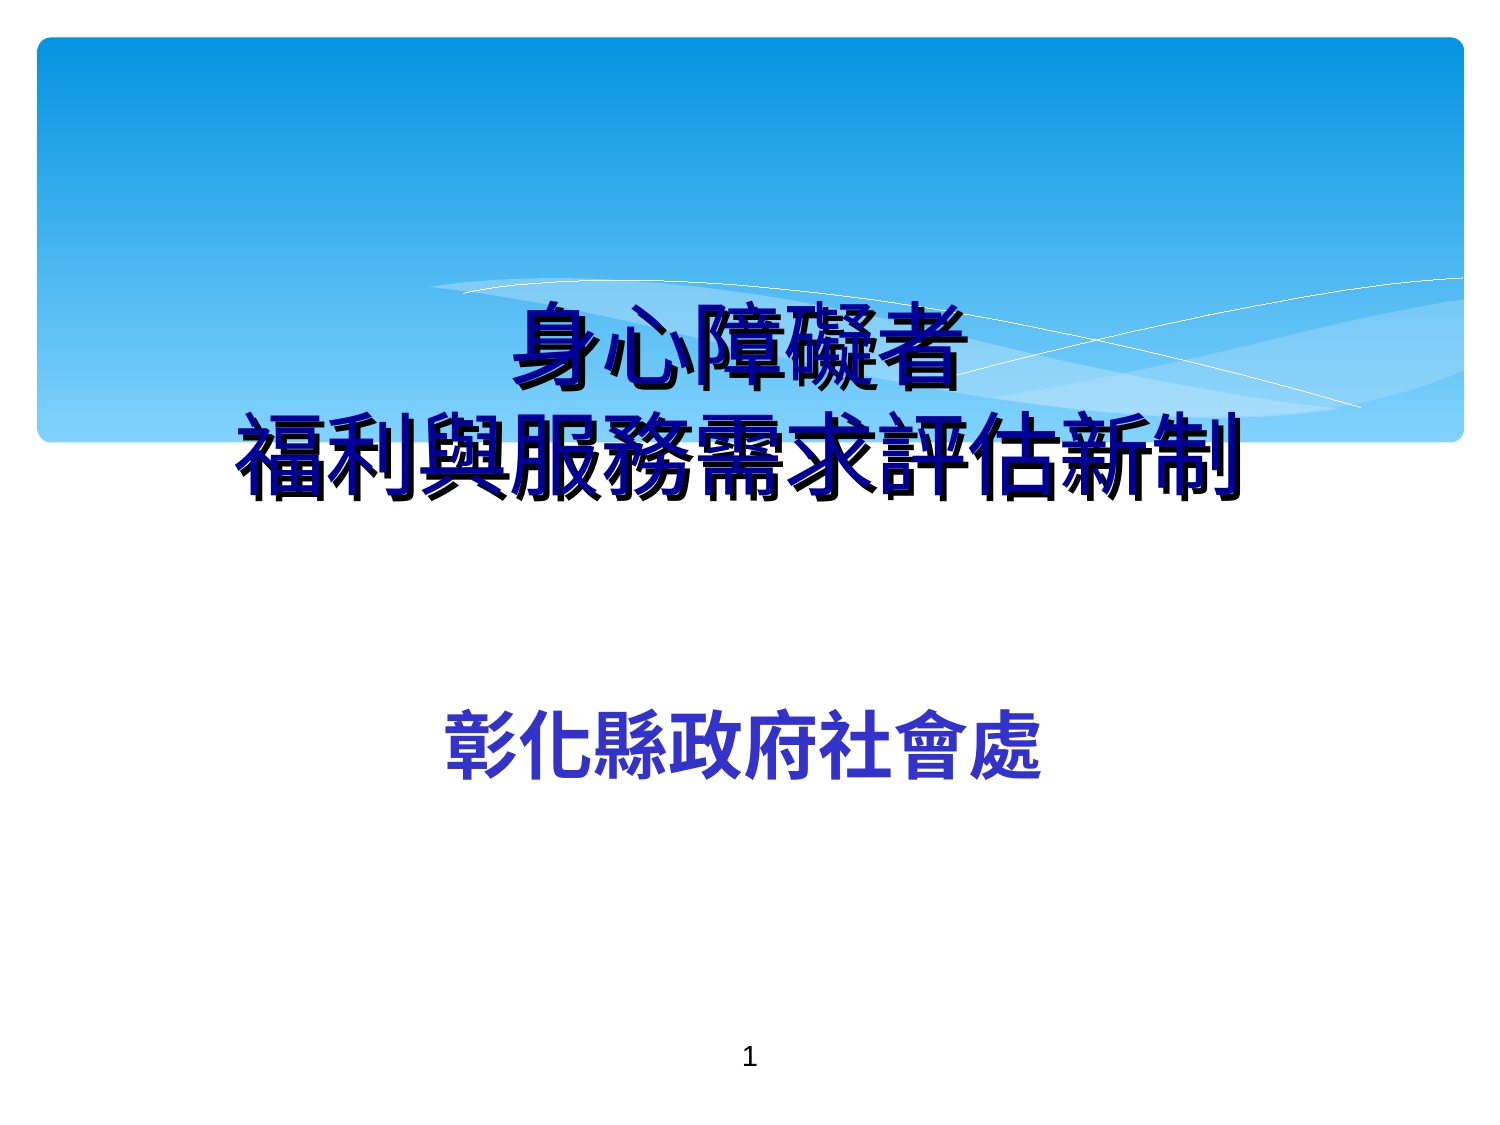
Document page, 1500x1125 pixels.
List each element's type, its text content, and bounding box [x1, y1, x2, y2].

text_box <編號> [654, 1025, 846, 1086]
title 身心障礙者 福利與服務需求評估新制 [147, 302, 1329, 610]
text_box 彰化縣政府社會處 [135, 668, 1353, 977]
